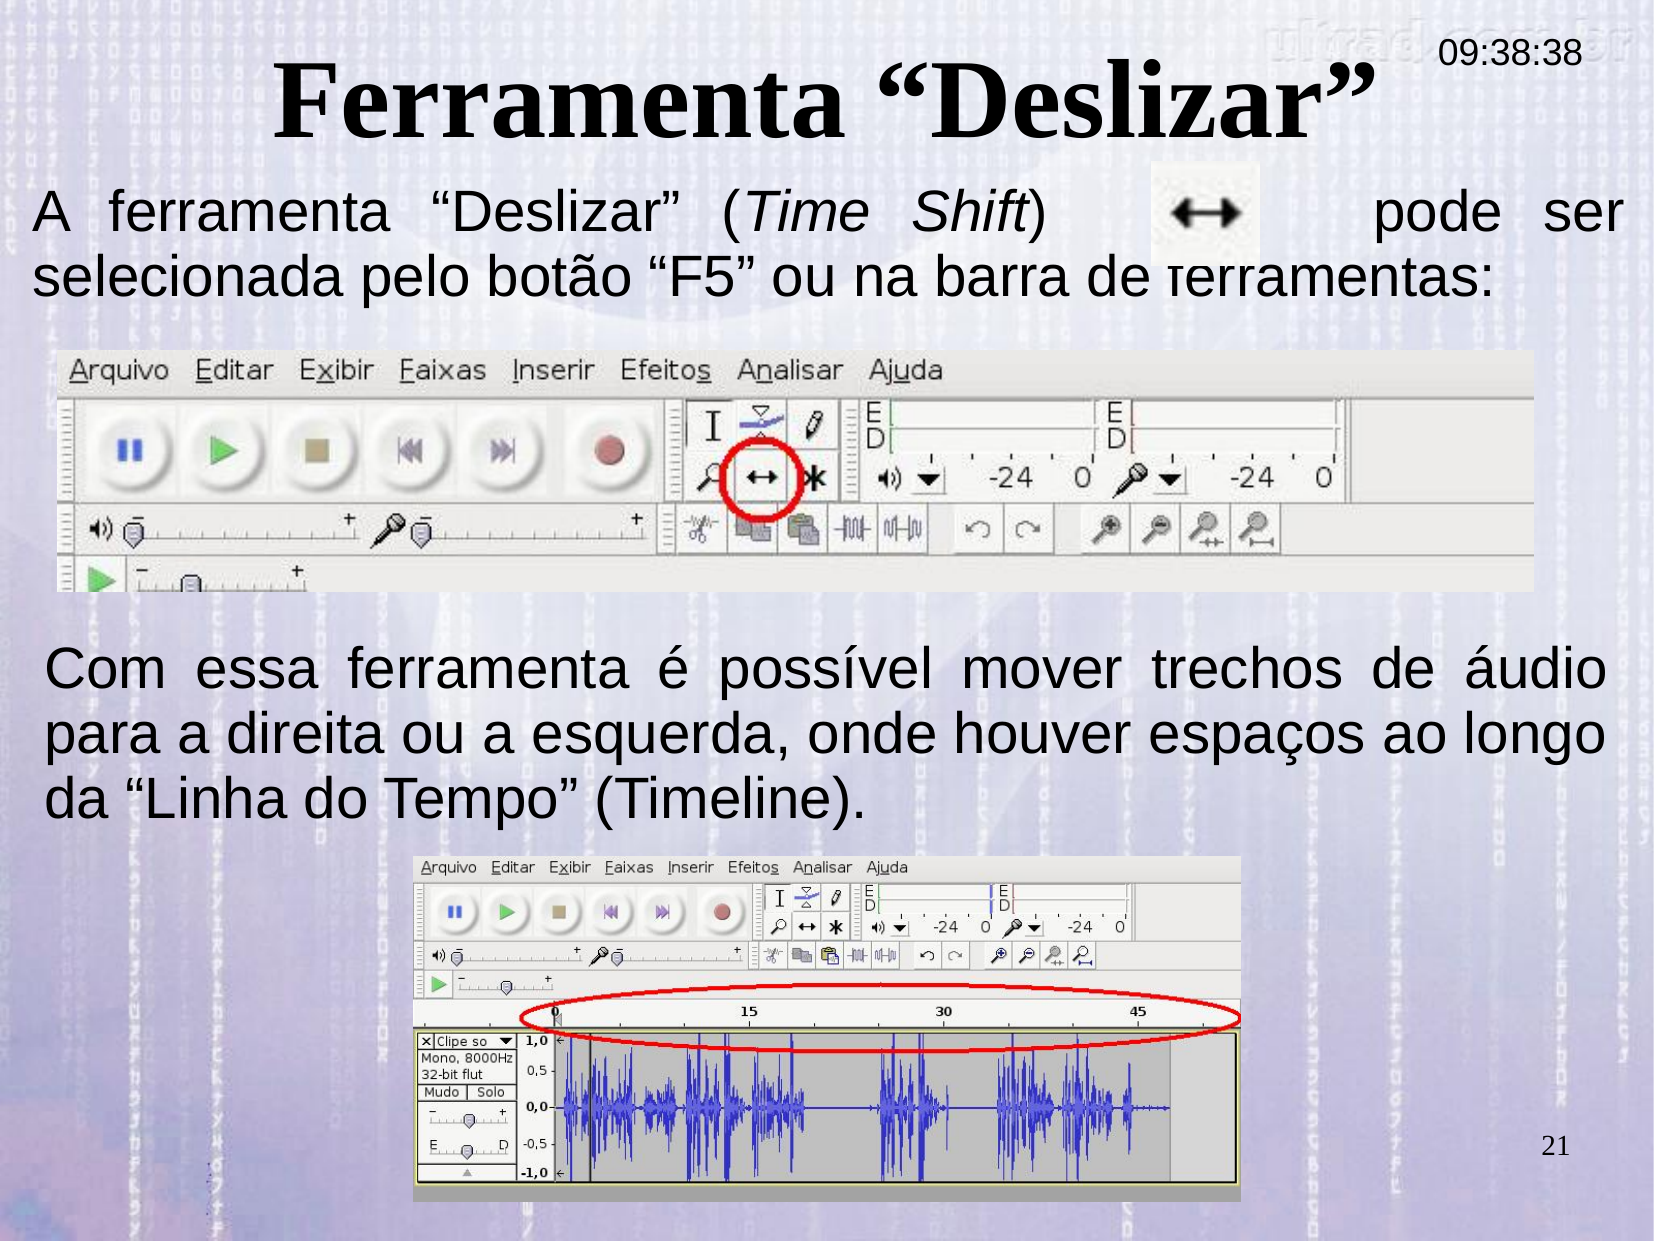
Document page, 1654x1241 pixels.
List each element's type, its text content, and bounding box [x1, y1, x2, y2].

text_box Com essa ferramenta é possível mover trechos de áudio para a direita ou a esquerda, onde houver espaços ao longo da “Linha do Tempo” (Timeline). [29, 628, 1625, 839]
text_box A ferramenta “Deslizar” (Time Shift) pode ser selecionada pelo botão “F5” ou na barra de ferramentas: [17, 171, 1641, 317]
text_box Ferramenta “Deslizar” [29, 29, 1625, 171]
text_box 12:04:17 [1423, 23, 1631, 94]
picture [0, 0, 1654, 1241]
